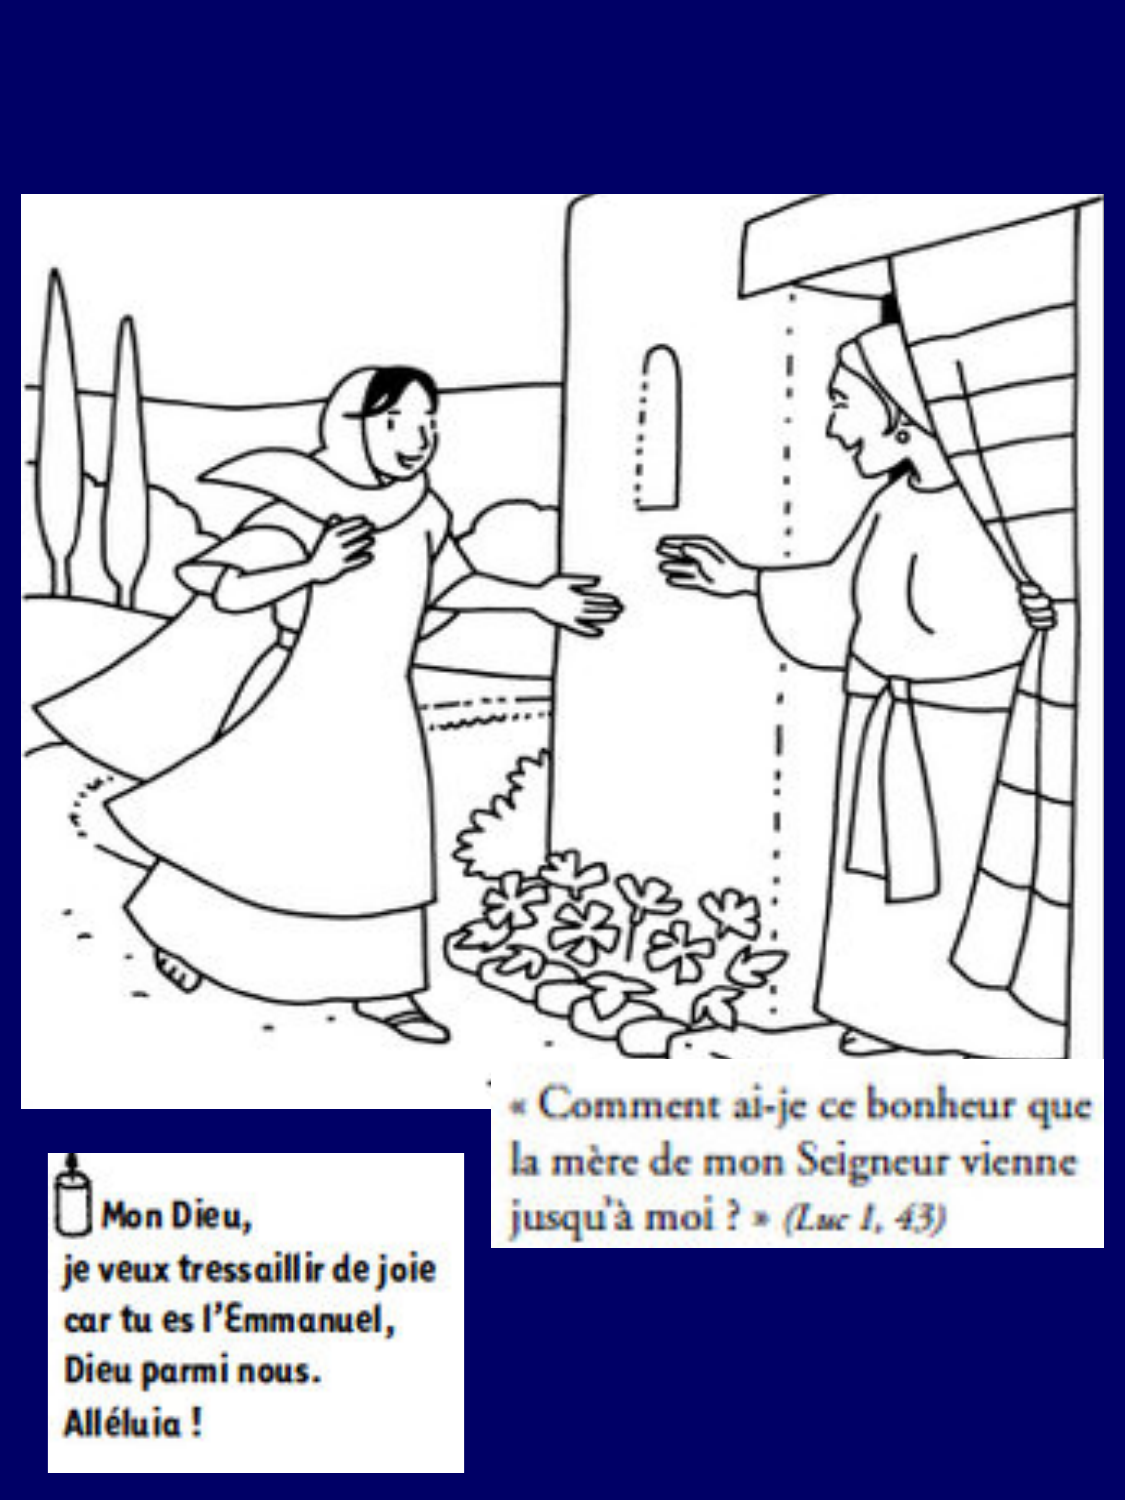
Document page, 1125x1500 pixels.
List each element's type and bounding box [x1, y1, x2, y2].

picture [47, 1153, 465, 1473]
picture [21, 194, 1104, 1248]
